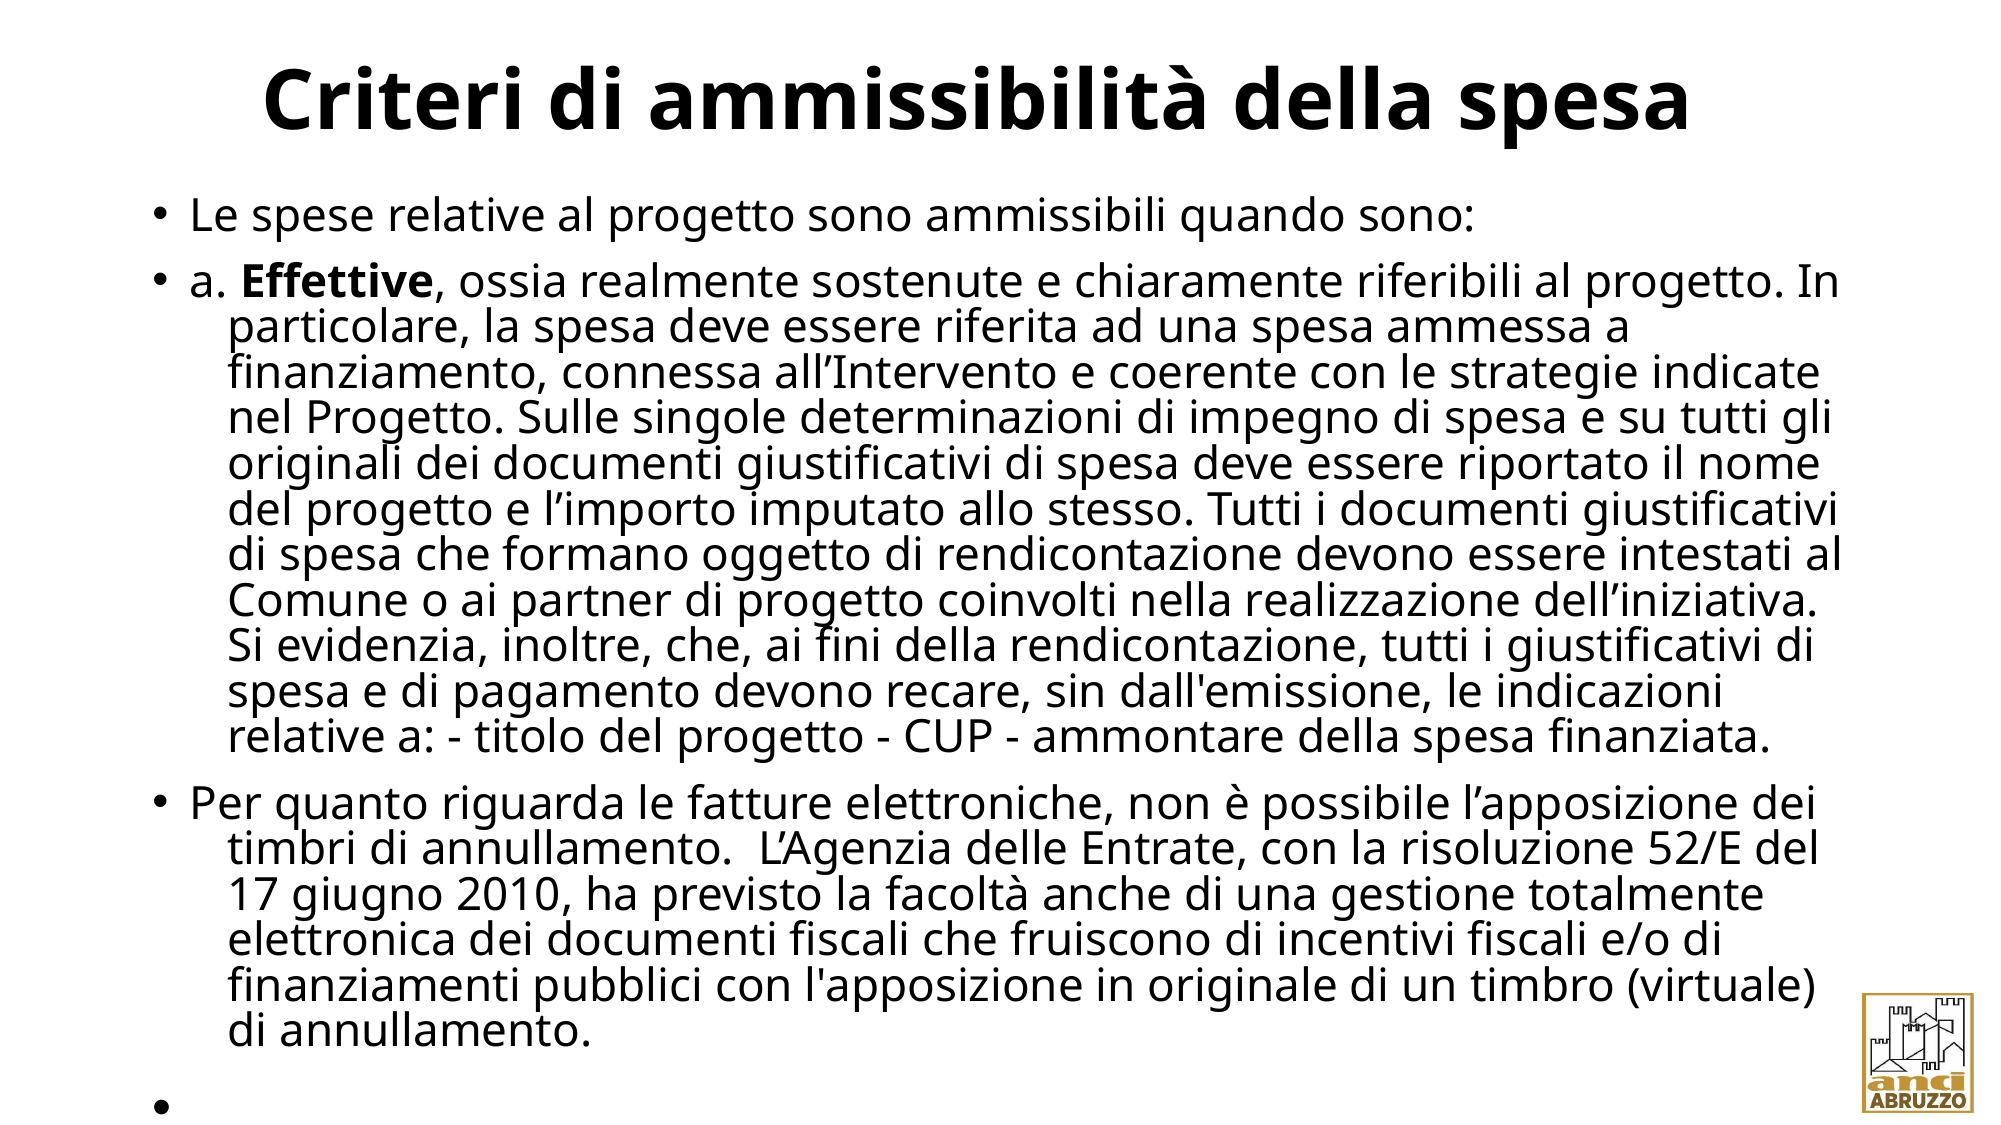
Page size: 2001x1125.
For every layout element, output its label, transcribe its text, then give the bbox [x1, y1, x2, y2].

title Criteri di ammissibilità della spesa [161, 48, 1794, 187]
list Le spese relative al progetto sono ammissibili quando sono: a. Effettive, ossia realmente sostenute e chiaramente riferibili al progetto. In particolare, la spesa deve essere riferita ad una spesa ammessa a finanziamento, connessa all’Intervento e coerente con le strategie indicate nel Progetto. Sulle singole determinazioni di impegno di spesa e su tutti gli originali dei documenti giustificativi di spesa deve essere riportato il nome del progetto e l’importo imputato allo stesso. Tutti i documenti giustificativi di spesa che formano oggetto di rendicontazione devono essere intestati al Comune o ai partner di progetto coinvolti nella realizzazione dell’iniziativa. Si evidenzia, inoltre, che, ai fini della rendicontazione, tutti i giustificativi di spesa e di pagamento devono recare, sin dall'emissione, le indicazioni relative a: - titolo del progetto - CUP - ammontare della spesa finanziata. Per quanto riguarda le fatture elettroniche, non è possibile l’apposizione dei timbri di annullamento. L’Agenzia delle Entrate, con la risoluzione 52/E del 17 giugno 2010, ha previsto la facoltà anche di una gestione totalmente elettronica dei documenti fiscali che fruiscono di incentivi fiscali e/o di finanziamenti pubblici con l'apposizione in originale di un timbro (virtuale) di annullamento. [137, 187, 1883, 1103]
